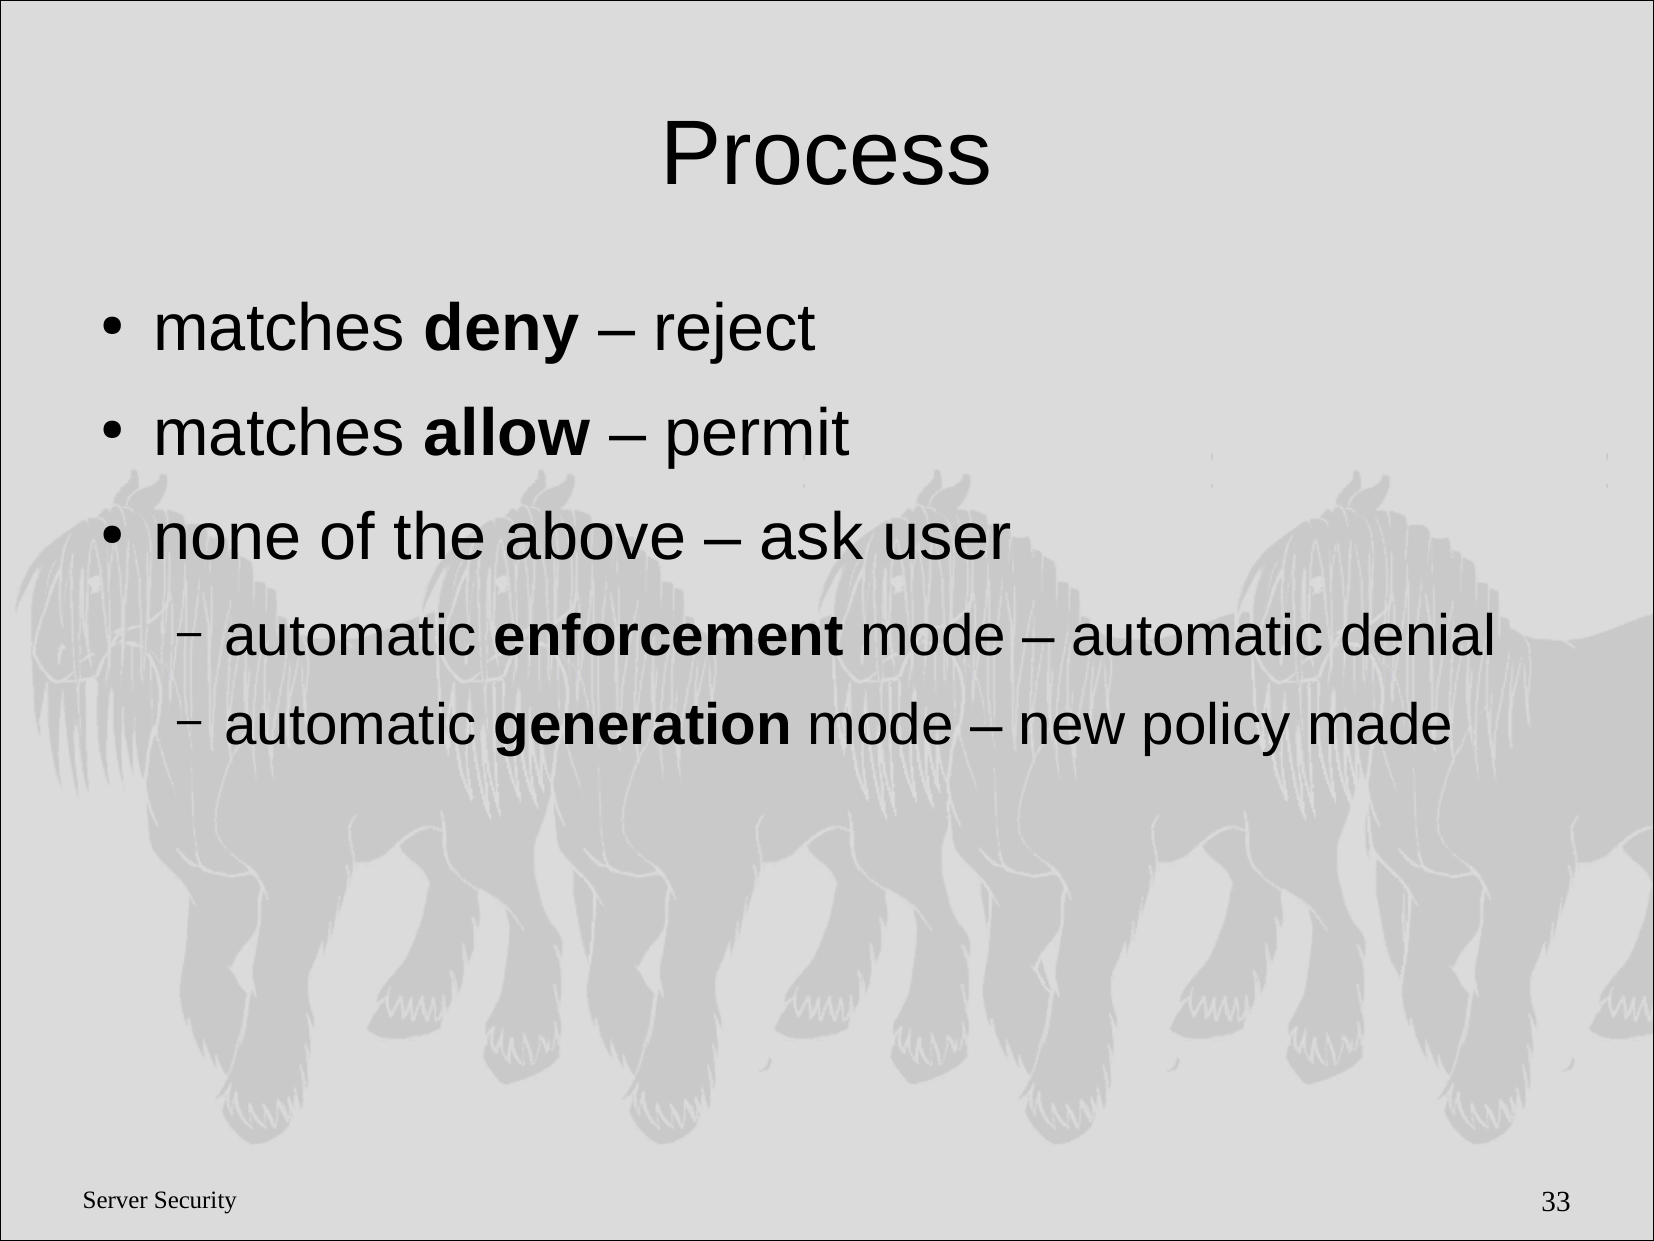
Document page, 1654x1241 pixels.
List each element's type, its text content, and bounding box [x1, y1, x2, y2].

list matches deny – reject matches allow – permit none of the above – ask user automatic enforcement mode – automatic denial automatic generation mode – new policy made [82, 290, 1571, 1094]
title Process [82, 56, 1571, 250]
